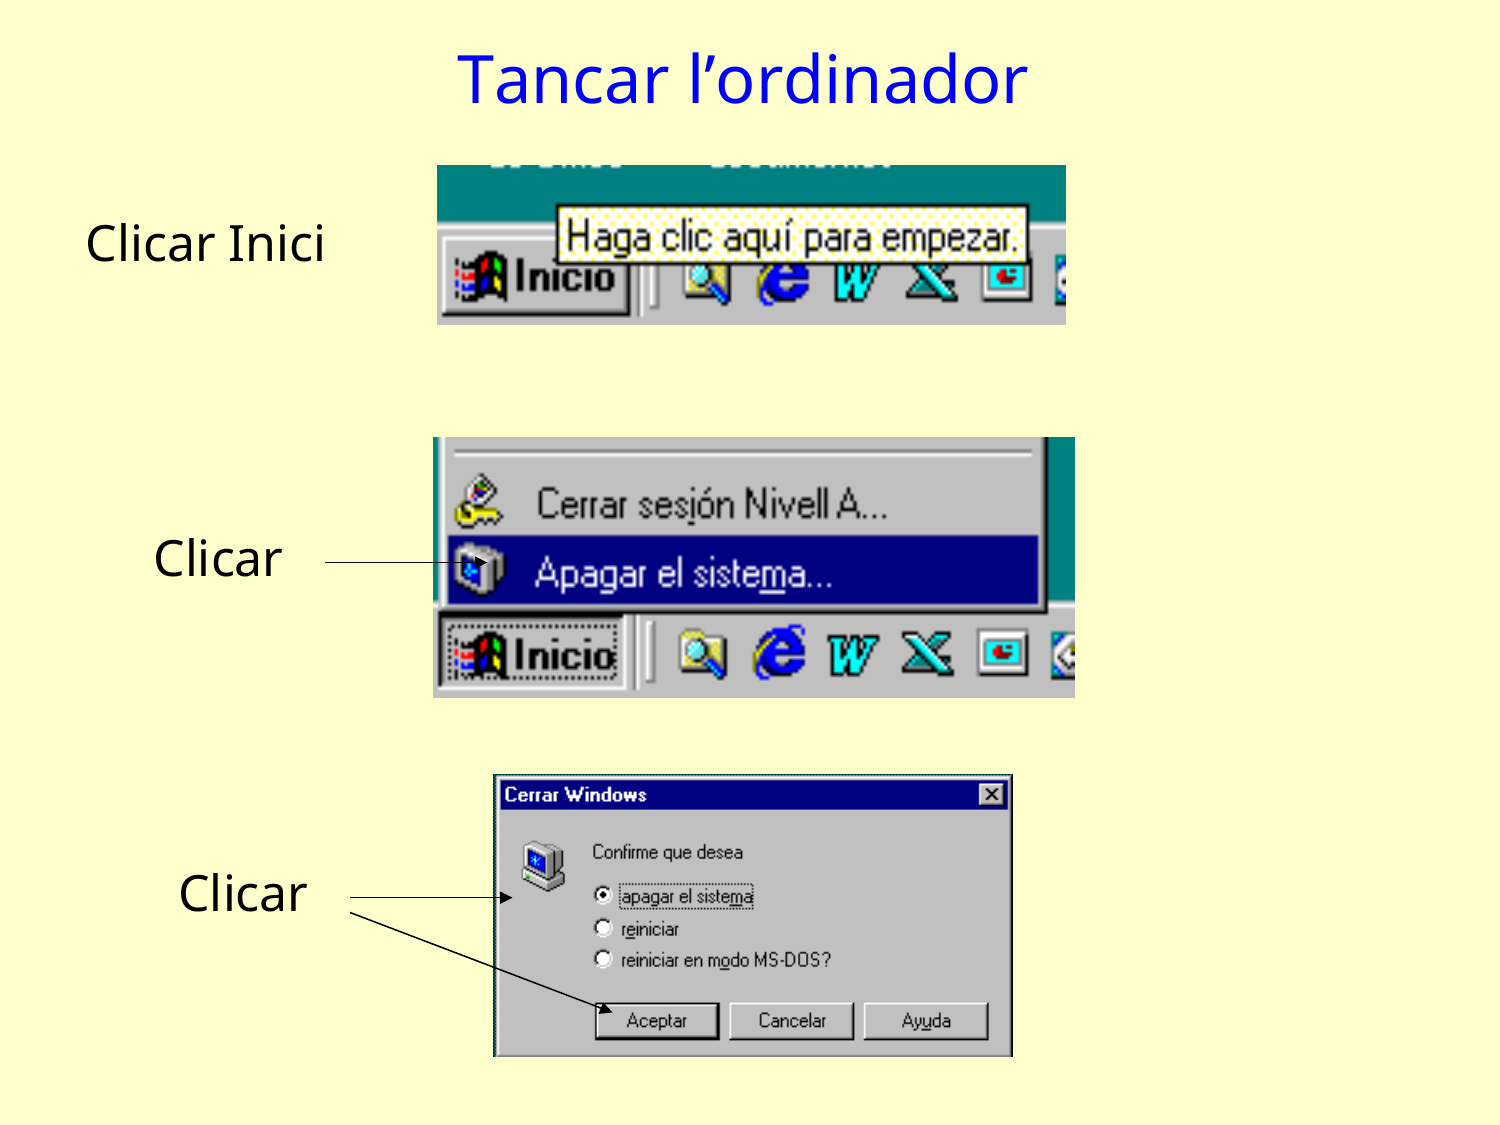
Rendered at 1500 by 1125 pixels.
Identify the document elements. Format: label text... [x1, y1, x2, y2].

text_box Clicar Inici [12, 199, 400, 284]
chart [437, 165, 1066, 325]
text_box Clicar [49, 849, 438, 934]
chart [493, 774, 1013, 1057]
text_box Tancar l’ordinador [312, 24, 1176, 132]
text_box Clicar [24, 514, 413, 599]
chart [433, 437, 1075, 698]
